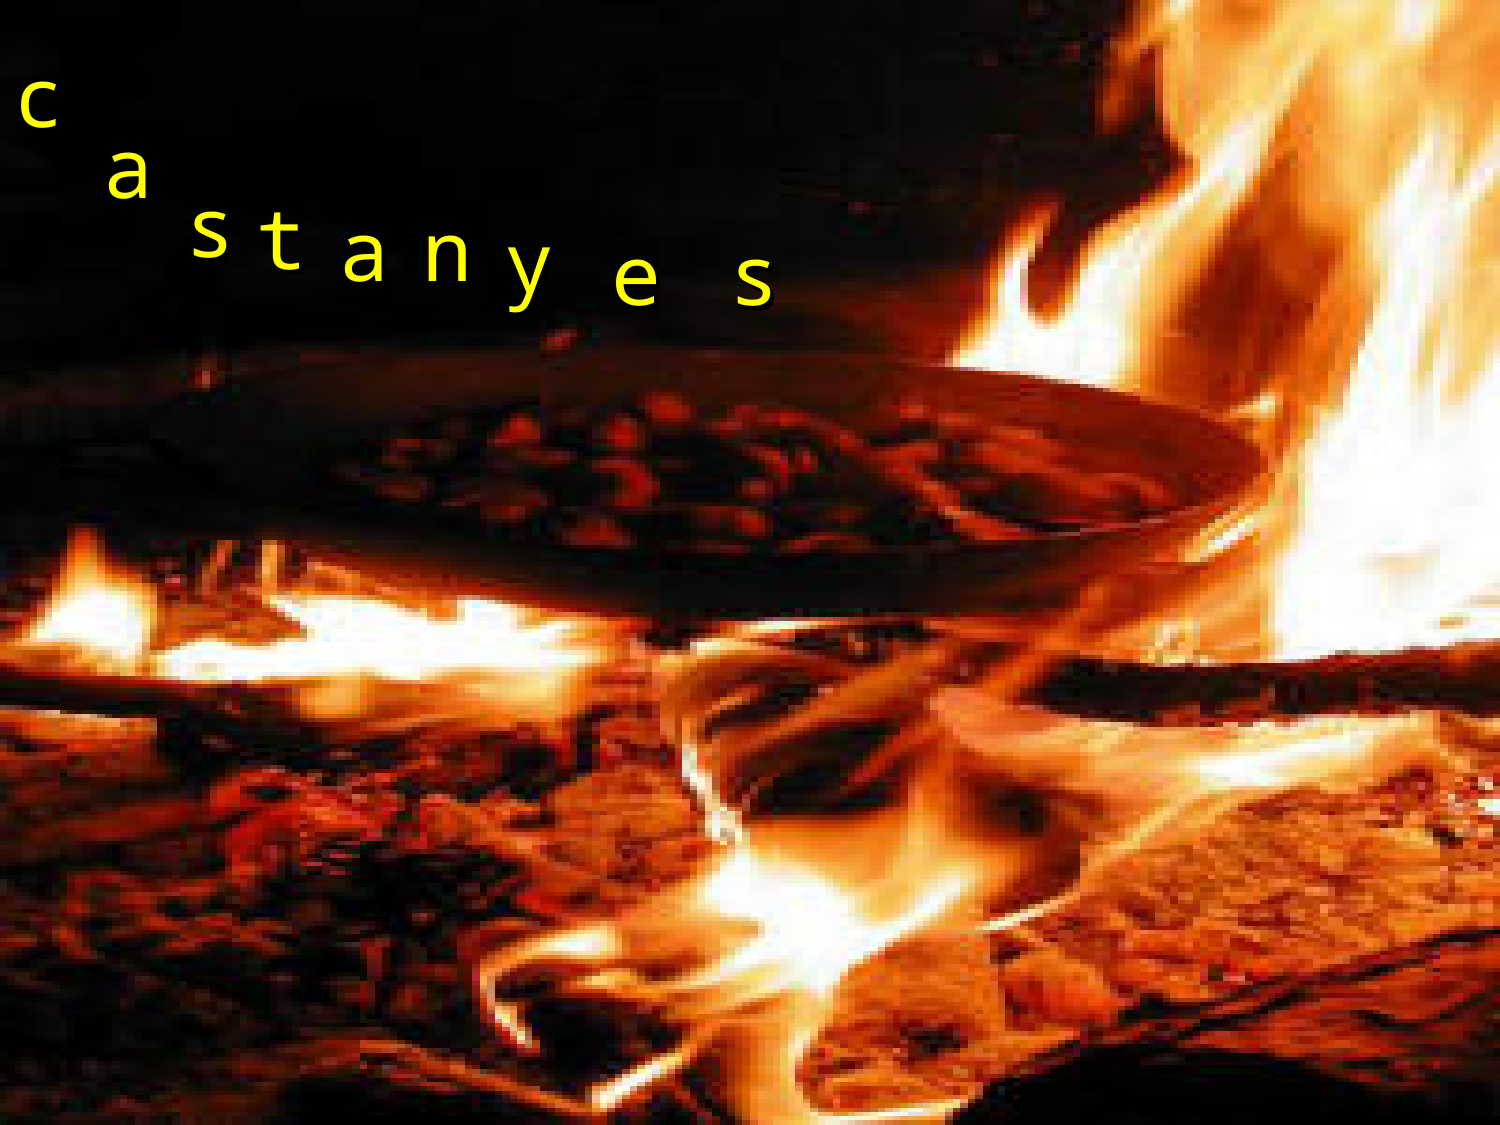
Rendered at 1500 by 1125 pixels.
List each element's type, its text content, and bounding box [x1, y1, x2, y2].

text_box n [407, 184, 488, 314]
text_box y [490, 196, 570, 326]
text_box s [171, 160, 251, 290]
text_box t [242, 172, 322, 302]
text_box c [0, 30, 95, 160]
text_box s [714, 209, 795, 339]
text_box e [596, 209, 677, 339]
text_box a [88, 101, 169, 231]
text_box a [324, 184, 405, 314]
picture [0, 0, 1500, 1125]
